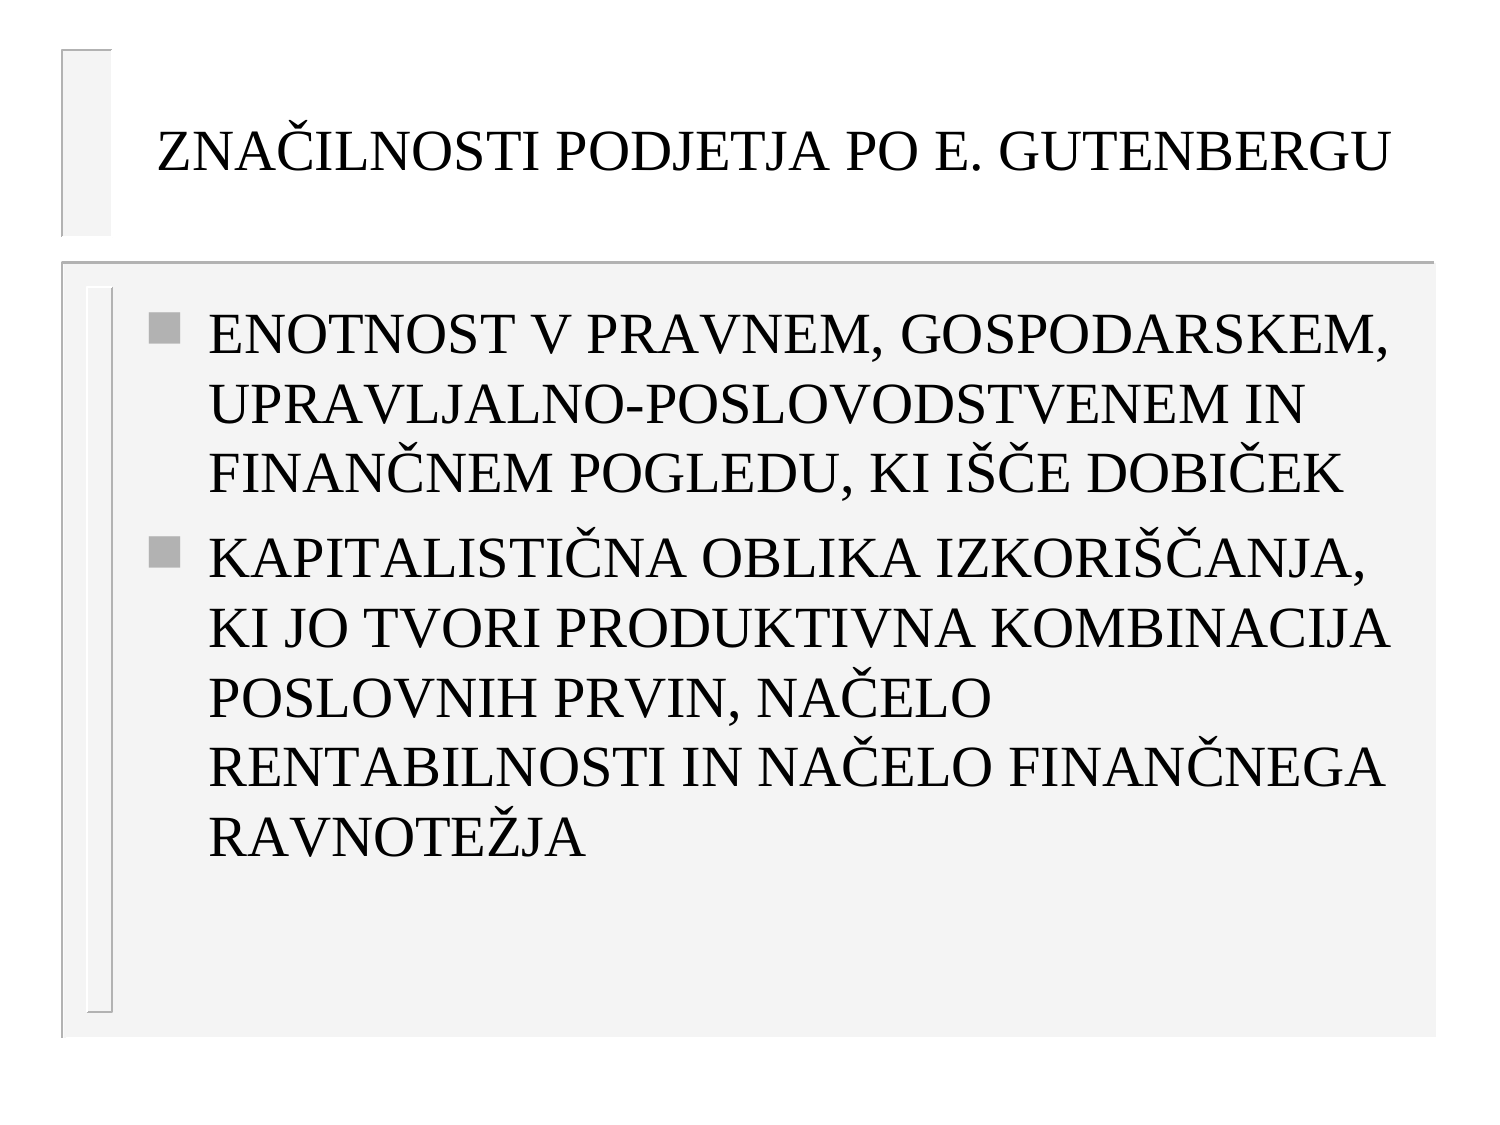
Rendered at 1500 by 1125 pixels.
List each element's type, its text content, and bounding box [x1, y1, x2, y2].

list ENOTNOST V PRAVNEM, GOSPODARSKEM, UPRAVLJALNO-POSLOVODSTVENEM IN FINANČNEM POGLEDU, KI IŠČE DOBIČEK KAPITALISTIČNA OBLIKA IZKORIŠČANJA, KI JO TVORI PRODUKTIVNA KOMBINACIJA POSLOVNIH PRVIN, NAČELO RENTABILNOSTI IN NAČELO FINANČNEGA RAVNOTEŽJA [137, 287, 1413, 963]
title ZNAČILNOSTI PODJETJA PO E. GUTENBERGU [137, 56, 1413, 238]
